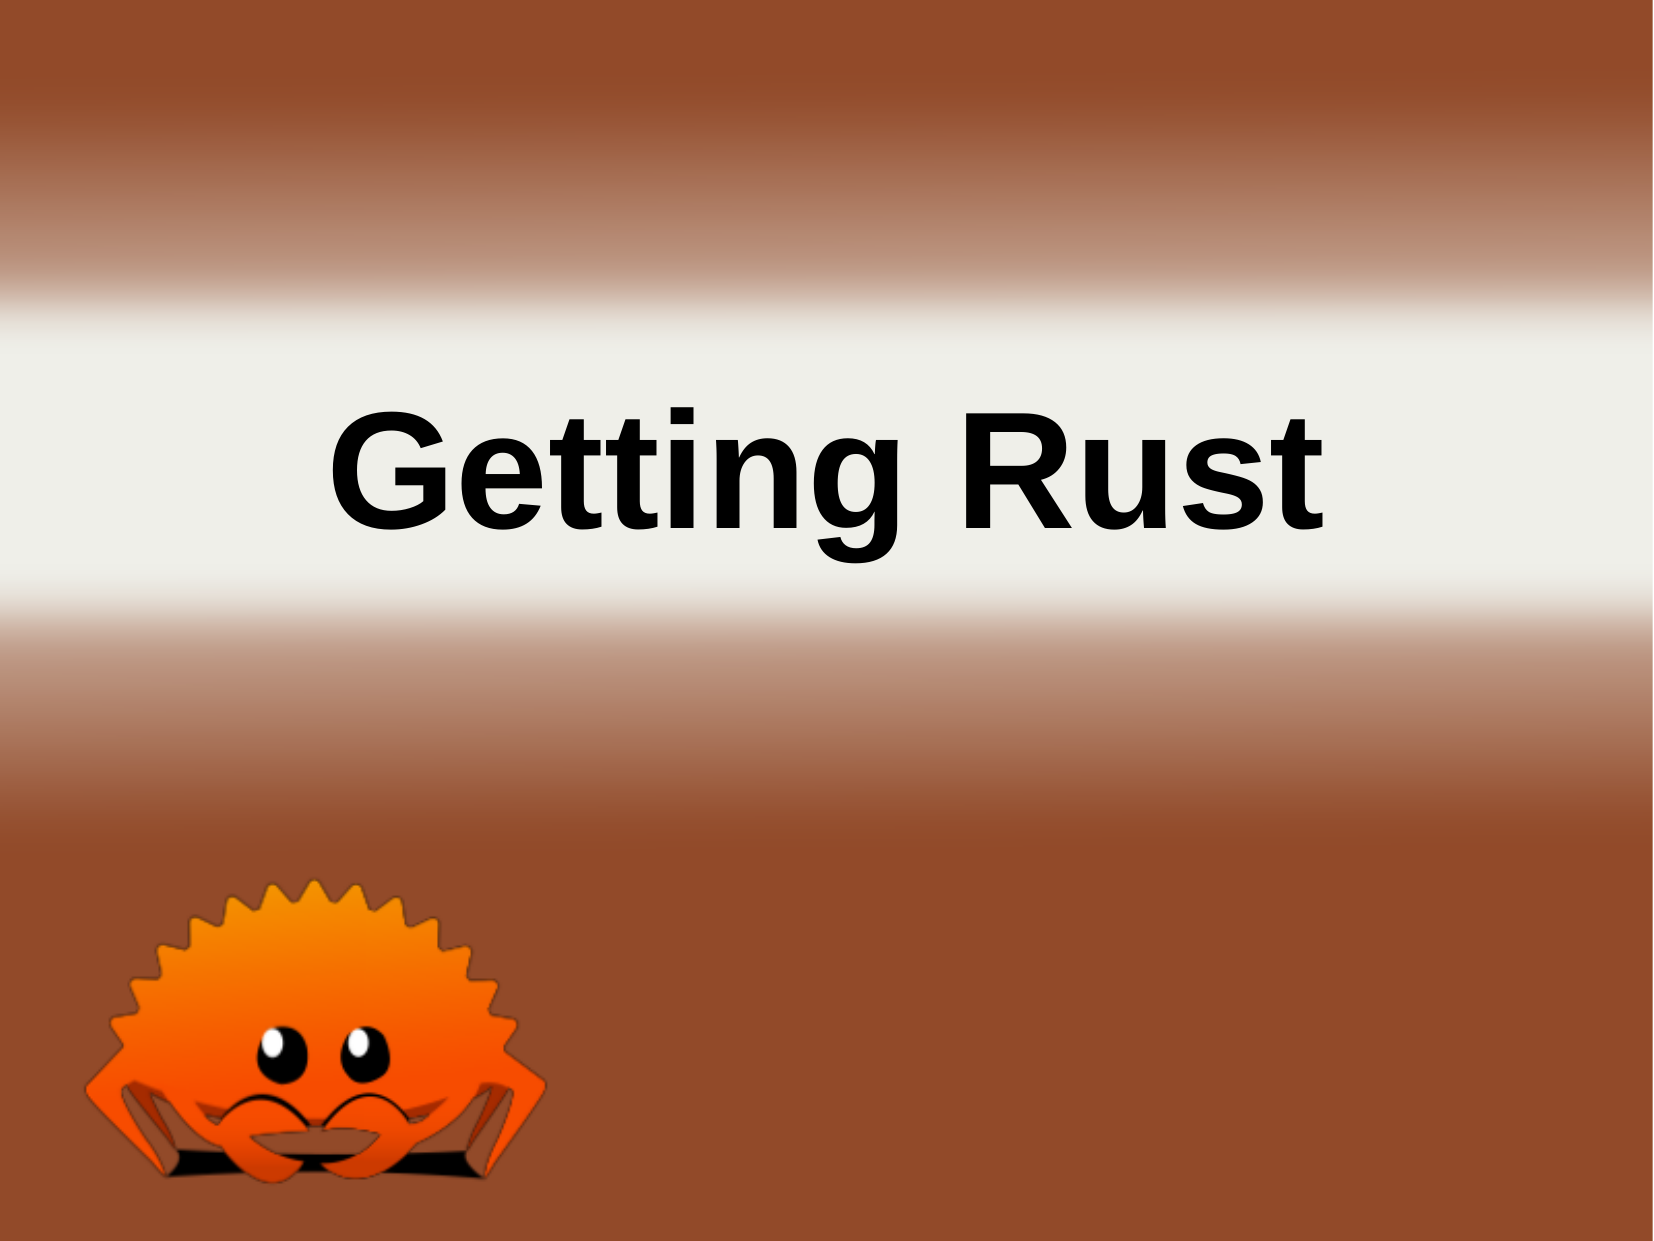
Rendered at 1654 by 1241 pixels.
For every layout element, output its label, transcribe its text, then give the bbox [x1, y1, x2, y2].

subtitle Getting Rust [82, 0, 1571, 946]
picture [0, 0, 1653, 1241]
